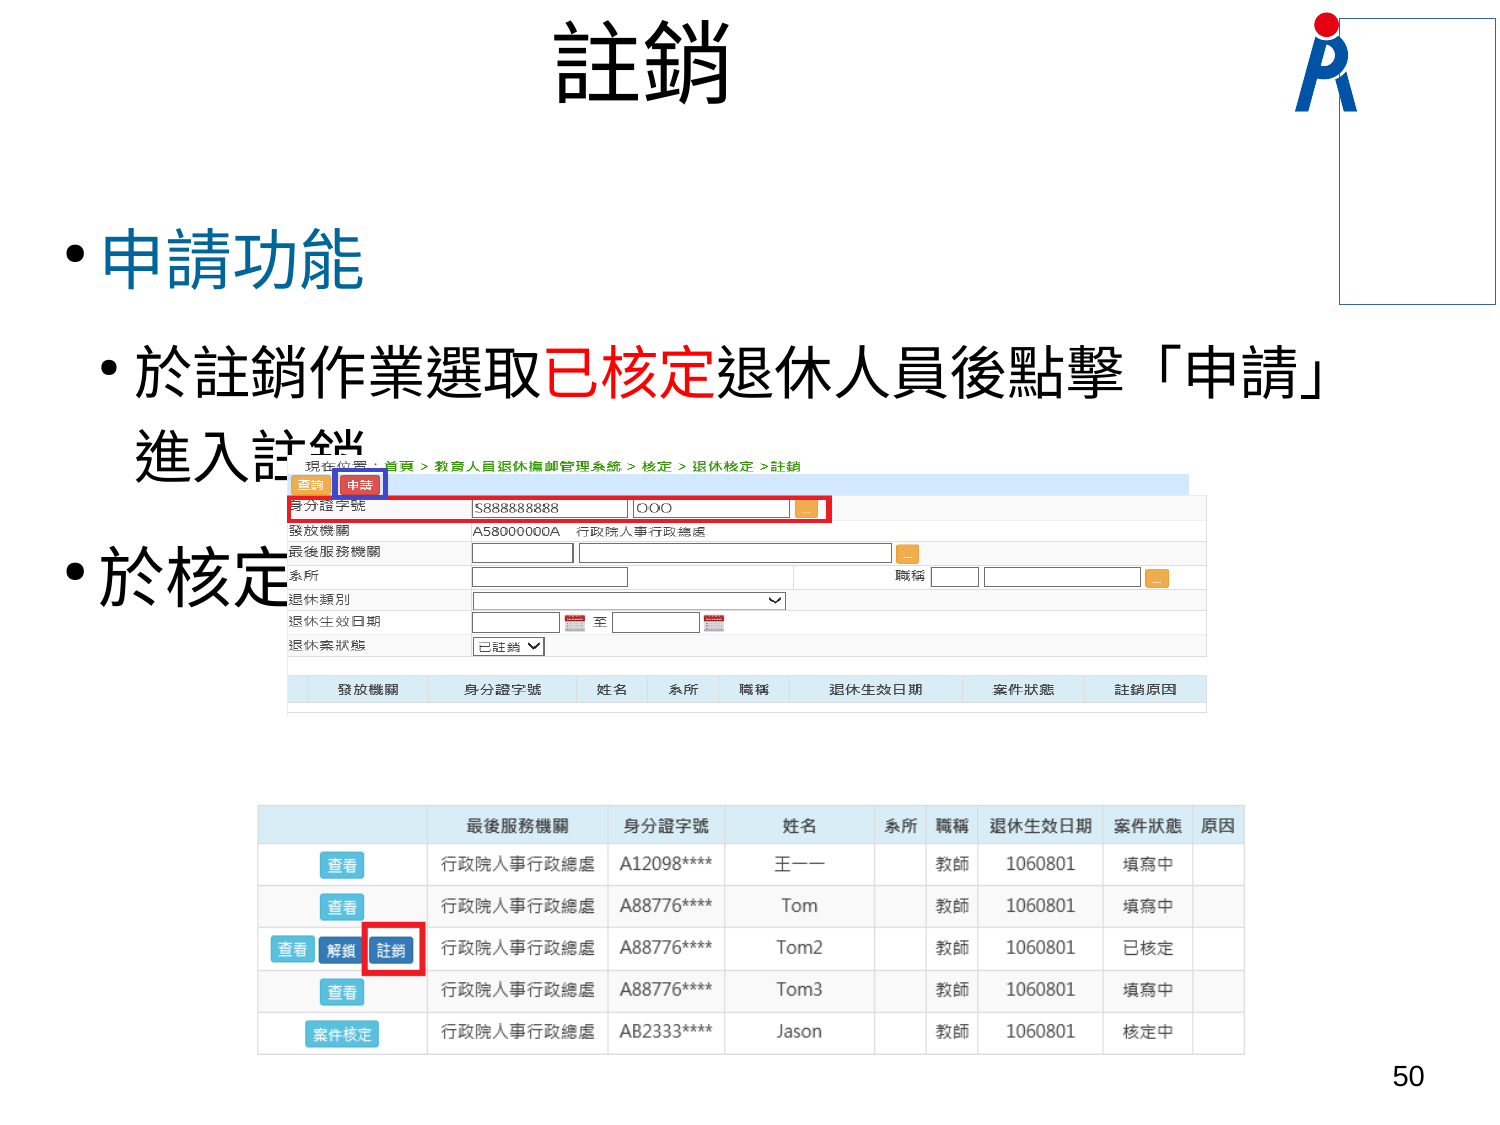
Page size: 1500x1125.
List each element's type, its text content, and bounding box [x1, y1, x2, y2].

list 申請功能 於註銷作業選取已核定退休人員後點擊「申請」進入註銷 於核定作業已核定案件點擊「註銷」 [63, 206, 1414, 950]
picture [1278, 0, 1374, 128]
picture [287, 455, 1213, 716]
slide_number 50 [1074, 1059, 1425, 1110]
title 註銷 [59, 2, 1225, 113]
picture [250, 800, 1250, 1055]
